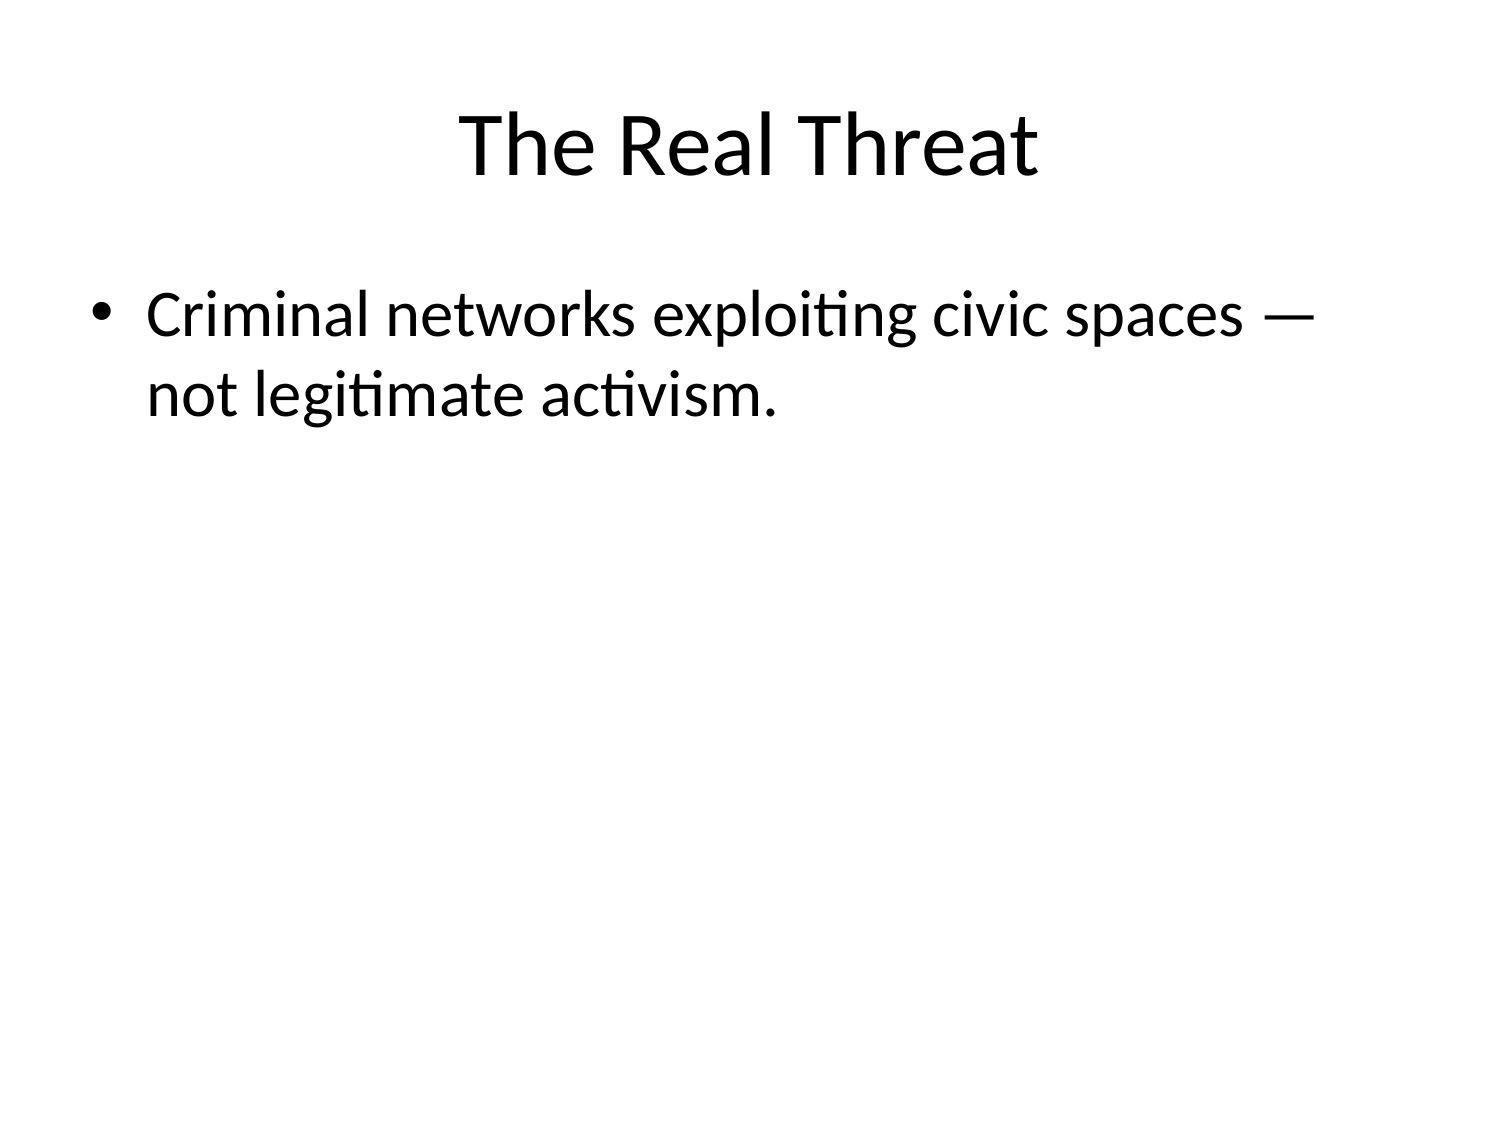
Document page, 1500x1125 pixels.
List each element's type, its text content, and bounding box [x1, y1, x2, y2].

title The Real Threat [75, 45, 1425, 233]
list Criminal networks exploiting civic spaces — not legitimate activism. [75, 262, 1425, 1005]
